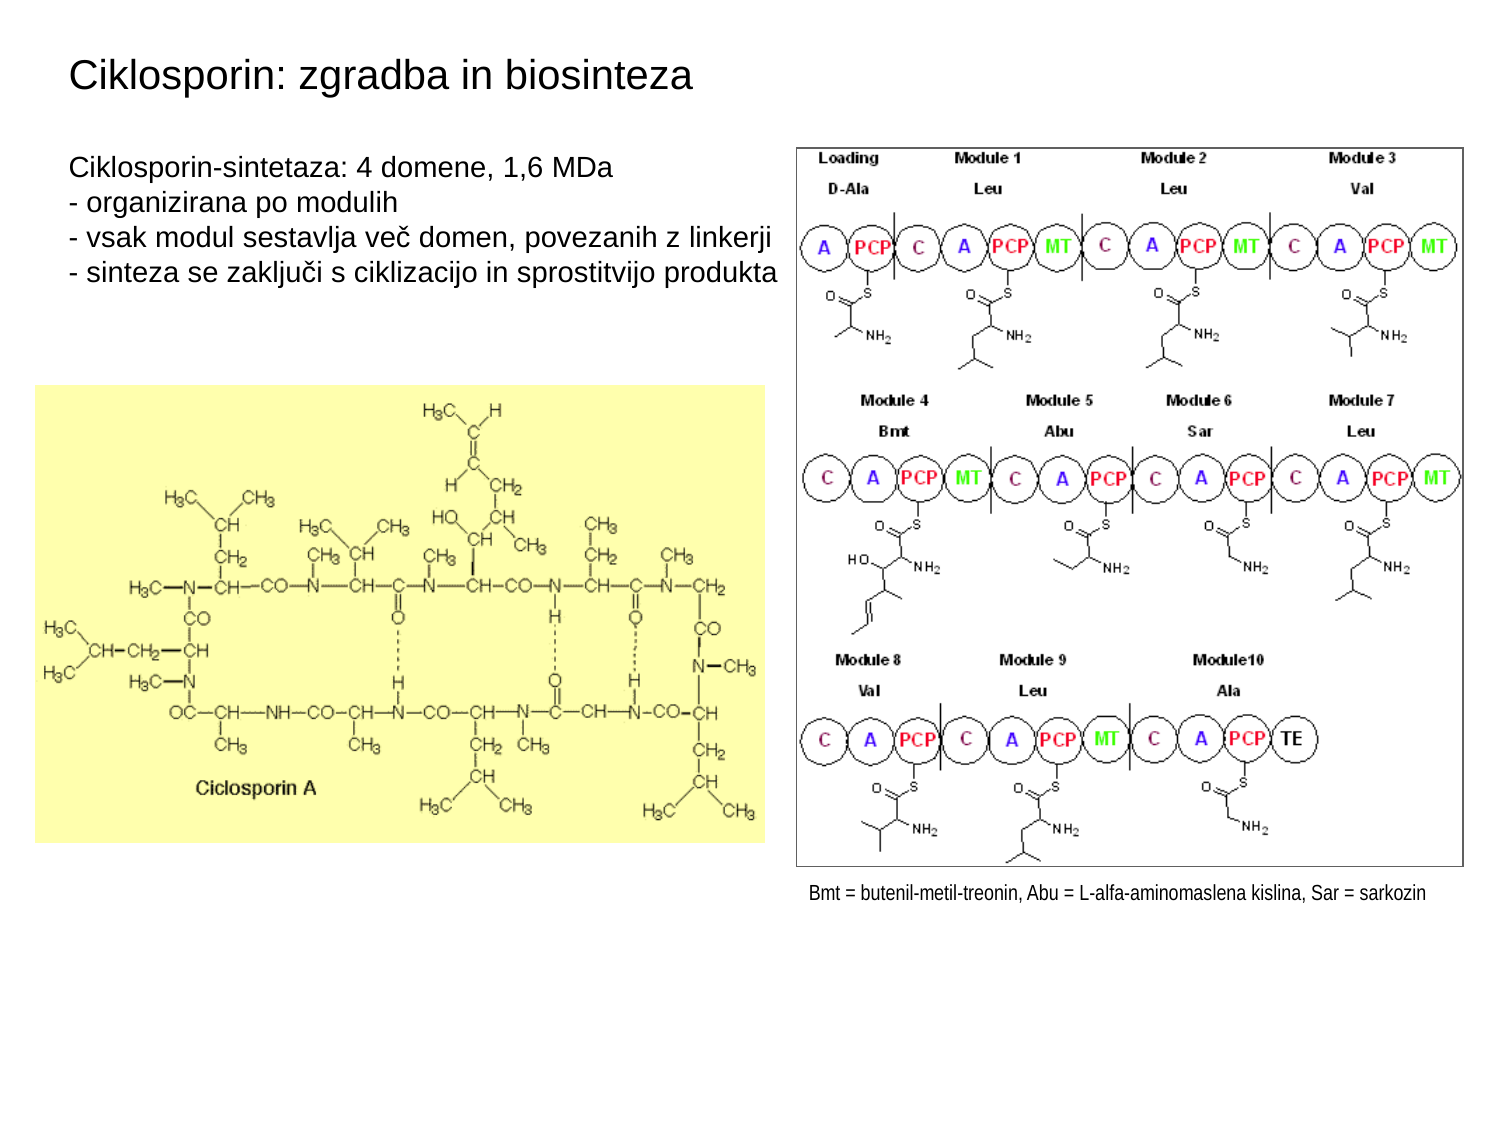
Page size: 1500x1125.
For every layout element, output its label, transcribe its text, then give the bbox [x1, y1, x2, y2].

picture [797, 148, 1463, 866]
text_box Bmt = butenil-metil-treonin, Abu = L-alfa-aminomaslena kislina, Sar = sarkozin [793, 871, 1459, 913]
picture [35, 385, 765, 843]
text_box Ciklosporin: zgradba in biosinteza Ciklosporin-sintetaza: 4 domene, 1,6 MDa - organizirana po modulih - vsak modul sestavlja več domen, povezanih z linkerji - sinteza se zaključi s ciklizacijo in sprostitvijo produkta [53, 40, 794, 331]
